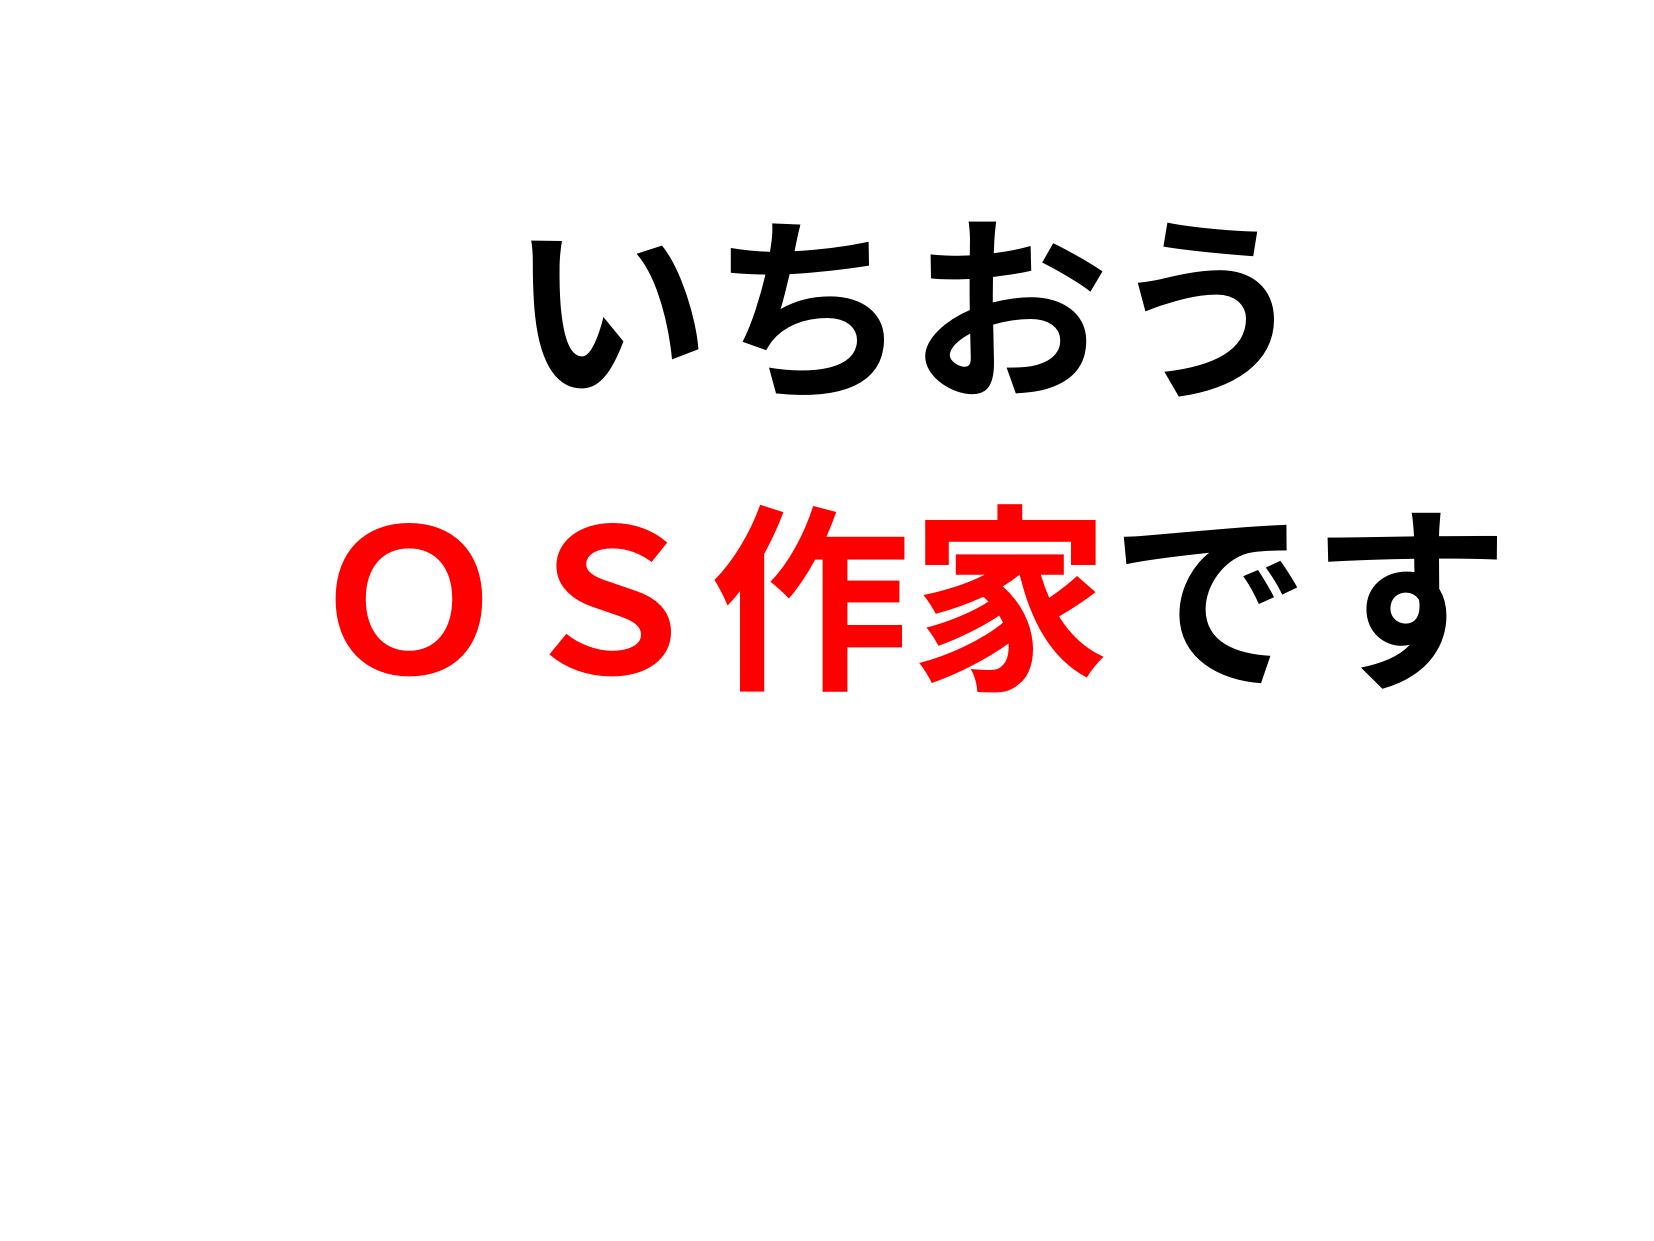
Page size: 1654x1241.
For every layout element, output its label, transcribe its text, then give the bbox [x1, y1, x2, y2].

text_box いちおう ＯＳ作家です [295, 145, 1409, 562]
